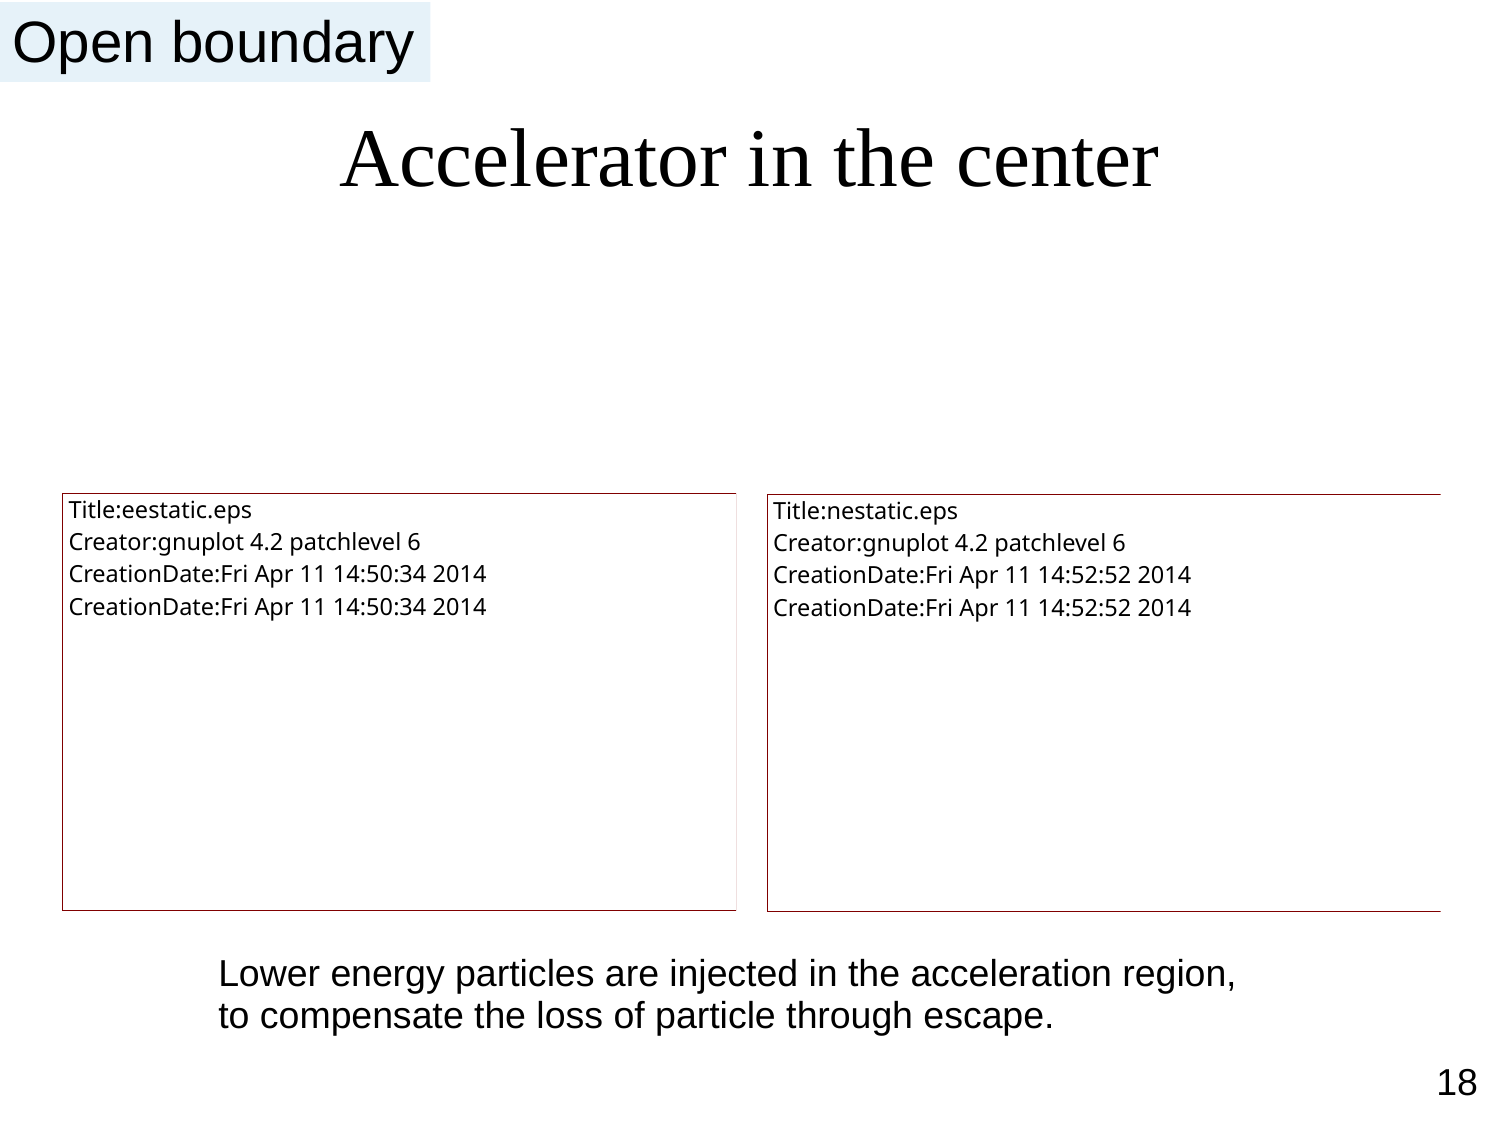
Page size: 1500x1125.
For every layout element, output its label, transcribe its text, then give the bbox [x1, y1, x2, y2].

picture [765, 492, 1441, 912]
title Accelerator in the center [225, 64, 1276, 253]
text_box <number> [1356, 1054, 1500, 1125]
text_box Lower energy particles are injected in the acceleration region, to compensate the loss of particle through escape. [203, 945, 1262, 1045]
picture [61, 491, 737, 911]
text_box Open boundary [0, 2, 431, 82]
